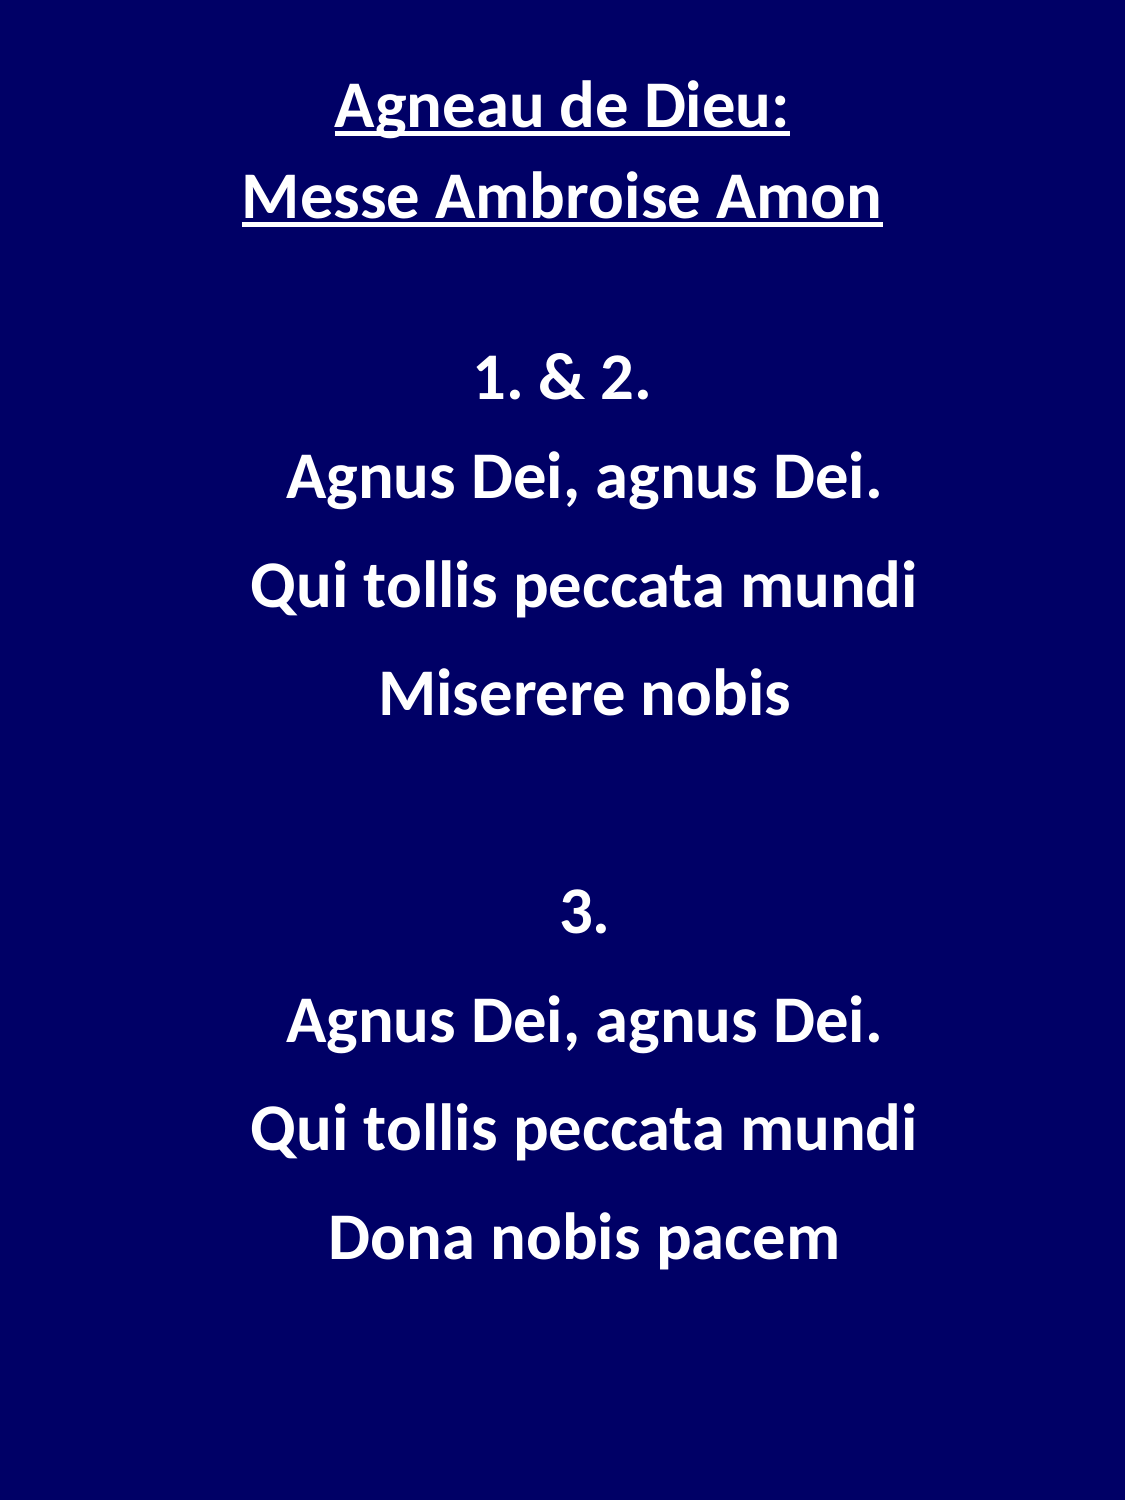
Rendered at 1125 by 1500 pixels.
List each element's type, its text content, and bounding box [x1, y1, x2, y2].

text_box Agneau de Dieu: Messe Ambroise Amon 1. & 2. Agnus Dei, agnus Dei. Qui tollis peccata mundi Miserere nobis 3. Agnus Dei, agnus Dei. Qui tollis peccata mundi Dona nobis pacem [13, 44, 1112, 1427]
